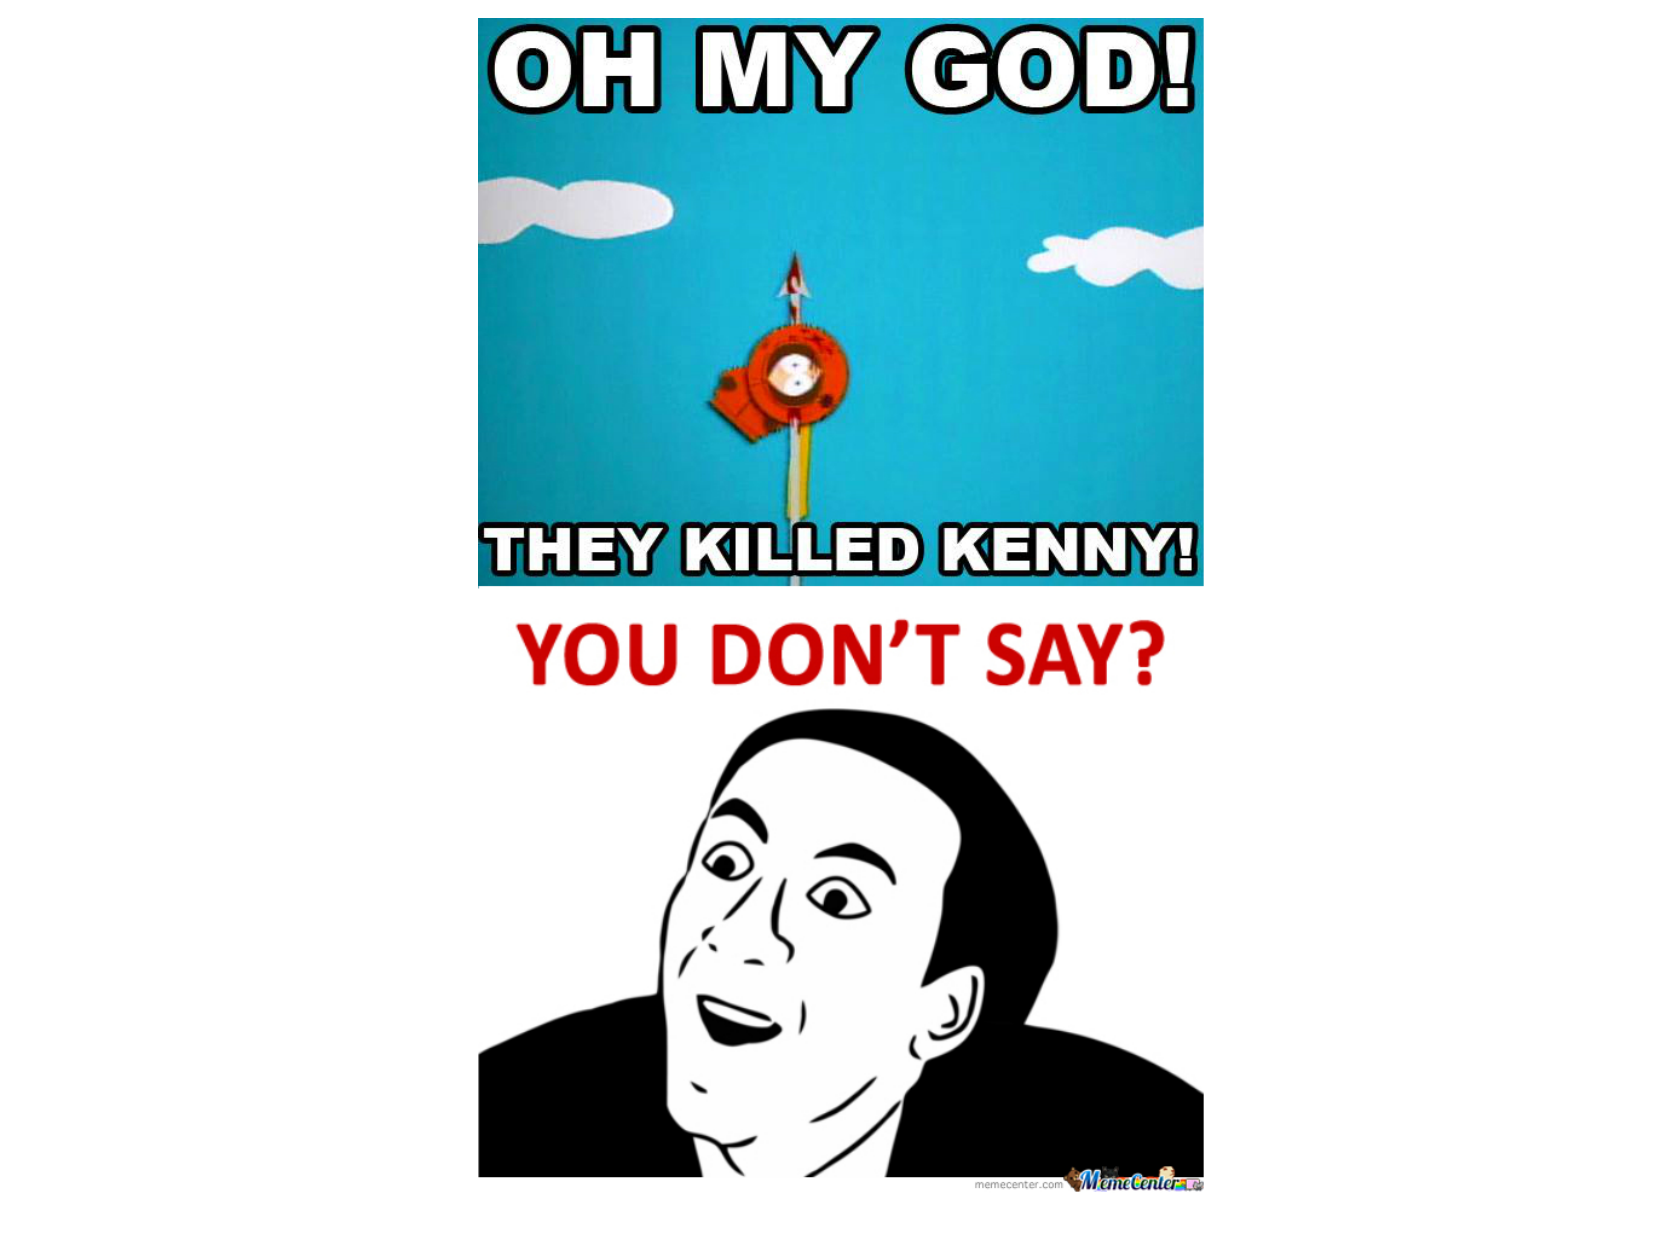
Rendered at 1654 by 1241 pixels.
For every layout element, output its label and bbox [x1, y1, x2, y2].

picture [478, 18, 1205, 1193]
